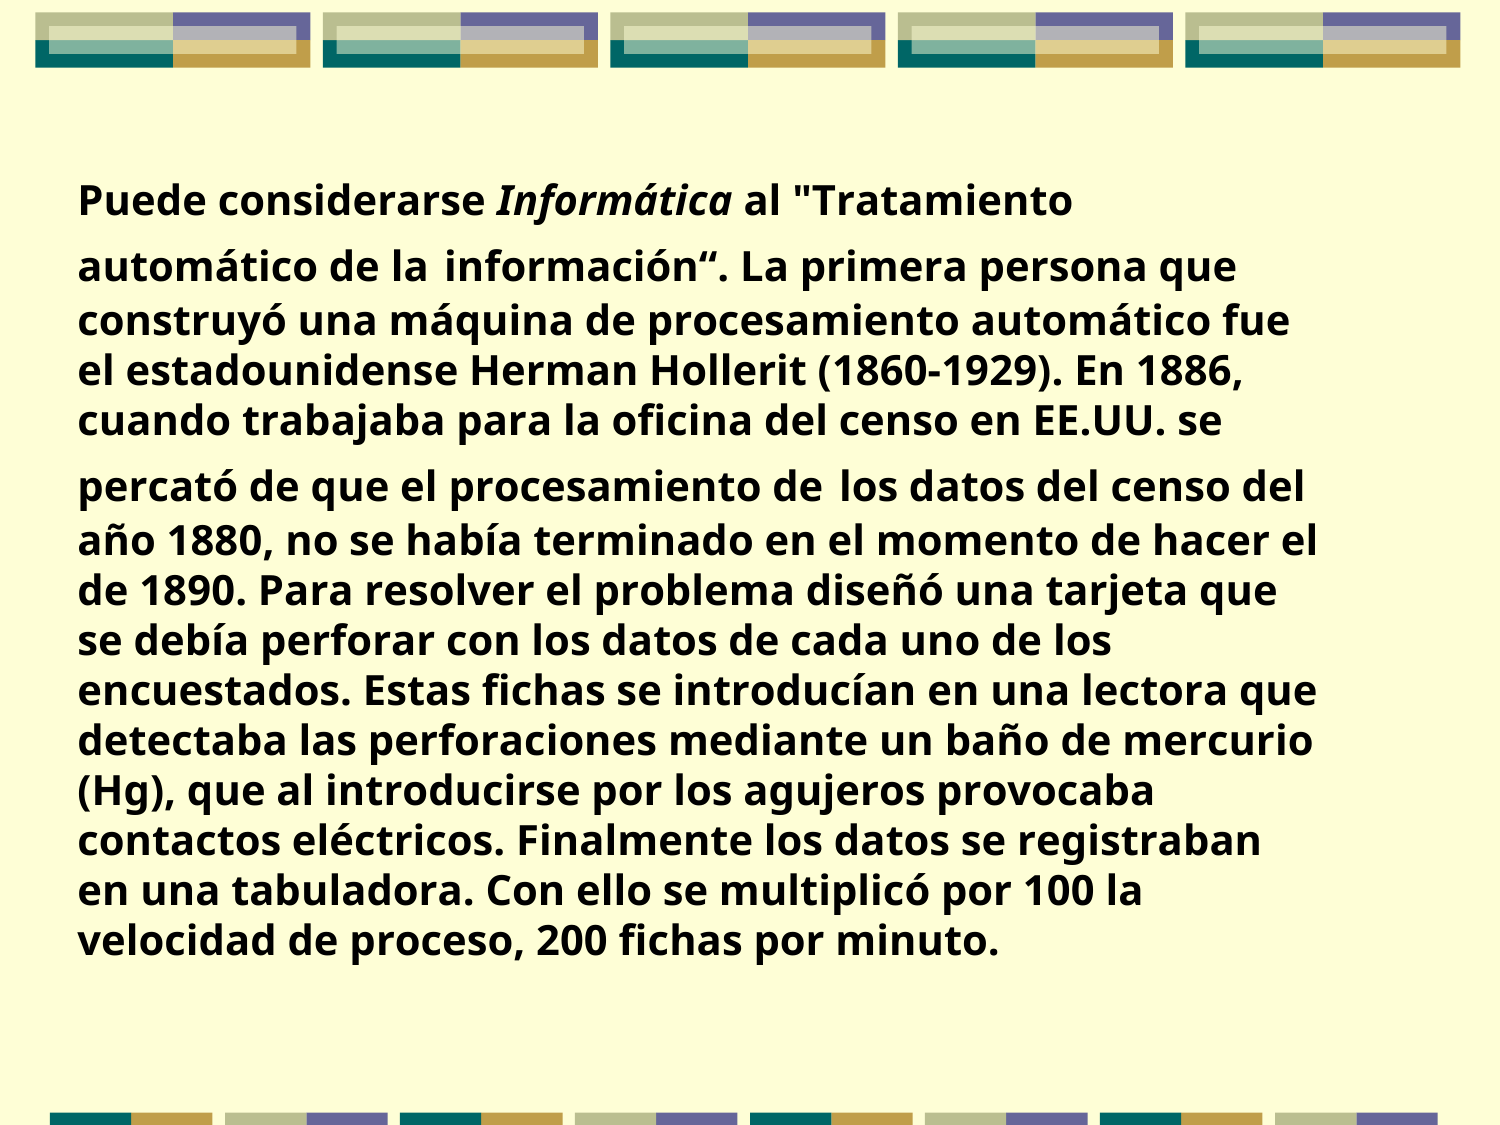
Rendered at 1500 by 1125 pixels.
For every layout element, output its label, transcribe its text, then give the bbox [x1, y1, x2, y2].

title Puede considerarse Informática al "Tratamiento automático de la información“. La primera persona que construyó una máquina de procesamiento automático fue el estadounidense Herman Hollerit (1860-1929). En 1886, cuando trabajaba para la oficina del censo en EE.UU. se percató de que el procesamiento de los datos del censo del año 1880, no se había terminado en el momento de hacer el de 1890. Para resolver el problema diseñó una tarjeta que se debía perforar con los datos de cada uno de los encuestados. Estas fichas se introducían en una lectora que detectaba las perforaciones mediante un baño de mercurio (Hg), que al introducirse por los agujeros provocaba contactos eléctricos. Finalmente los datos se registraban en una tabuladora. Con ello se multiplicó por 100 la velocidad de proceso, 200 fichas por minuto. [62, 474, 1338, 663]
